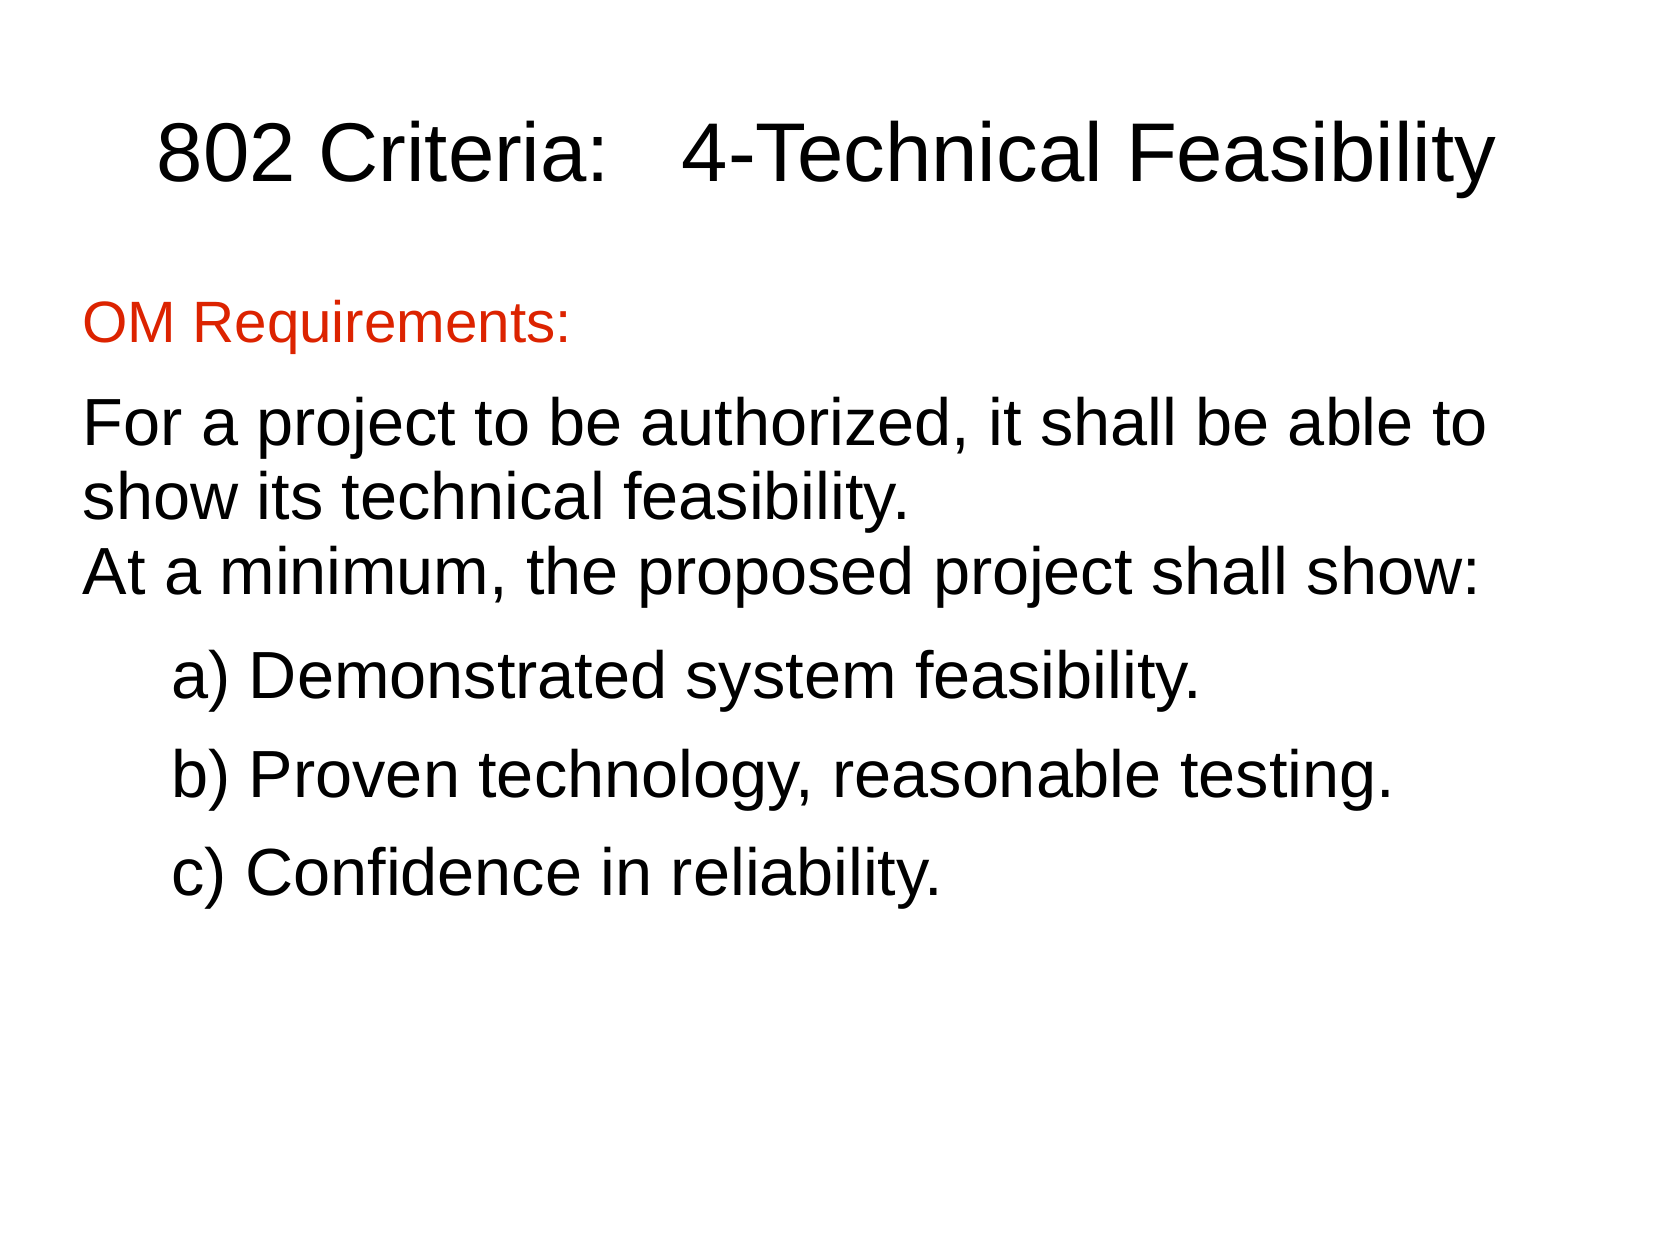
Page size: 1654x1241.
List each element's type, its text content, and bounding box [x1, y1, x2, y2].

list OM Requirements: For a project to be authorized, it shall be able to show its technical feasibility. At a minimum, the proposed project shall show: Demonstrated system feasibility. Proven technology, reasonable testing. Confidence in reliability. [82, 290, 1571, 1094]
title 802 Criteria: 4-Technical Feasibility [82, 56, 1571, 250]
